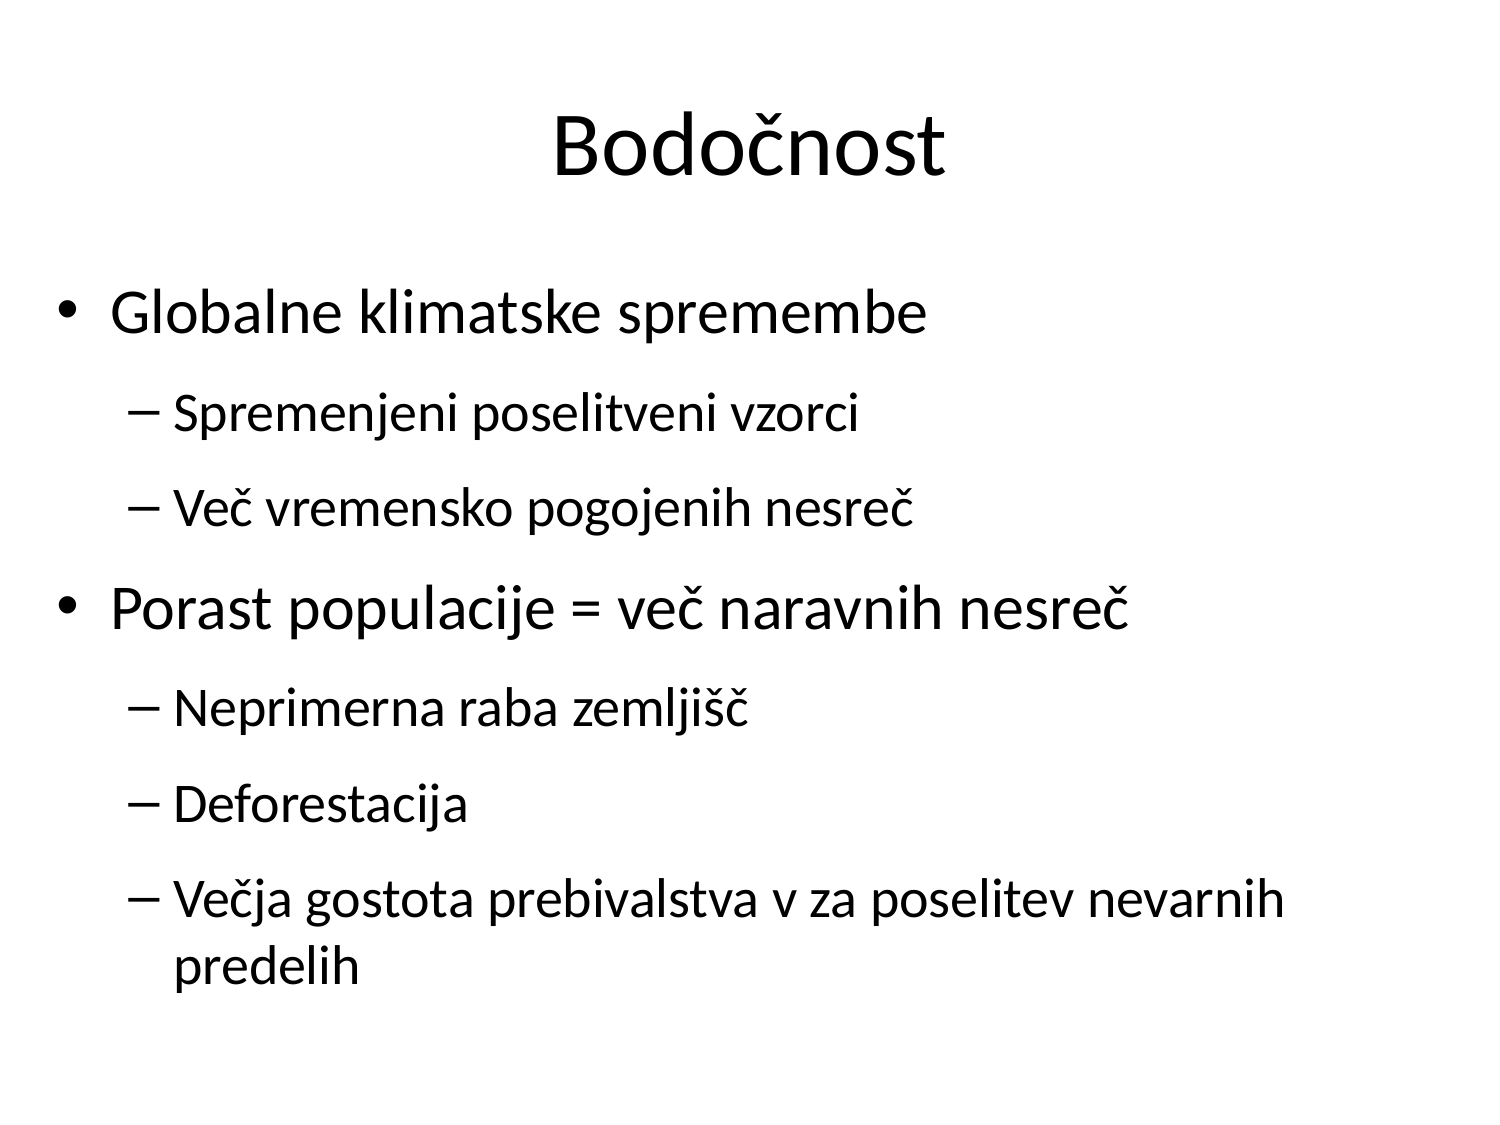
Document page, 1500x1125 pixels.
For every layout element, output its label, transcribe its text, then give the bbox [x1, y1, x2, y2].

list Globalne klimatske spremembe Spremenjeni poselitveni vzorci Več vremensko pogojenih nesreč Porast populacije = več naravnih nesreč Neprimerna raba zemljišč Deforestacija Večja gostota prebivalstva v za poselitev nevarnih predelih [41, 262, 1471, 1005]
title Bodočnost [75, 45, 1425, 233]
